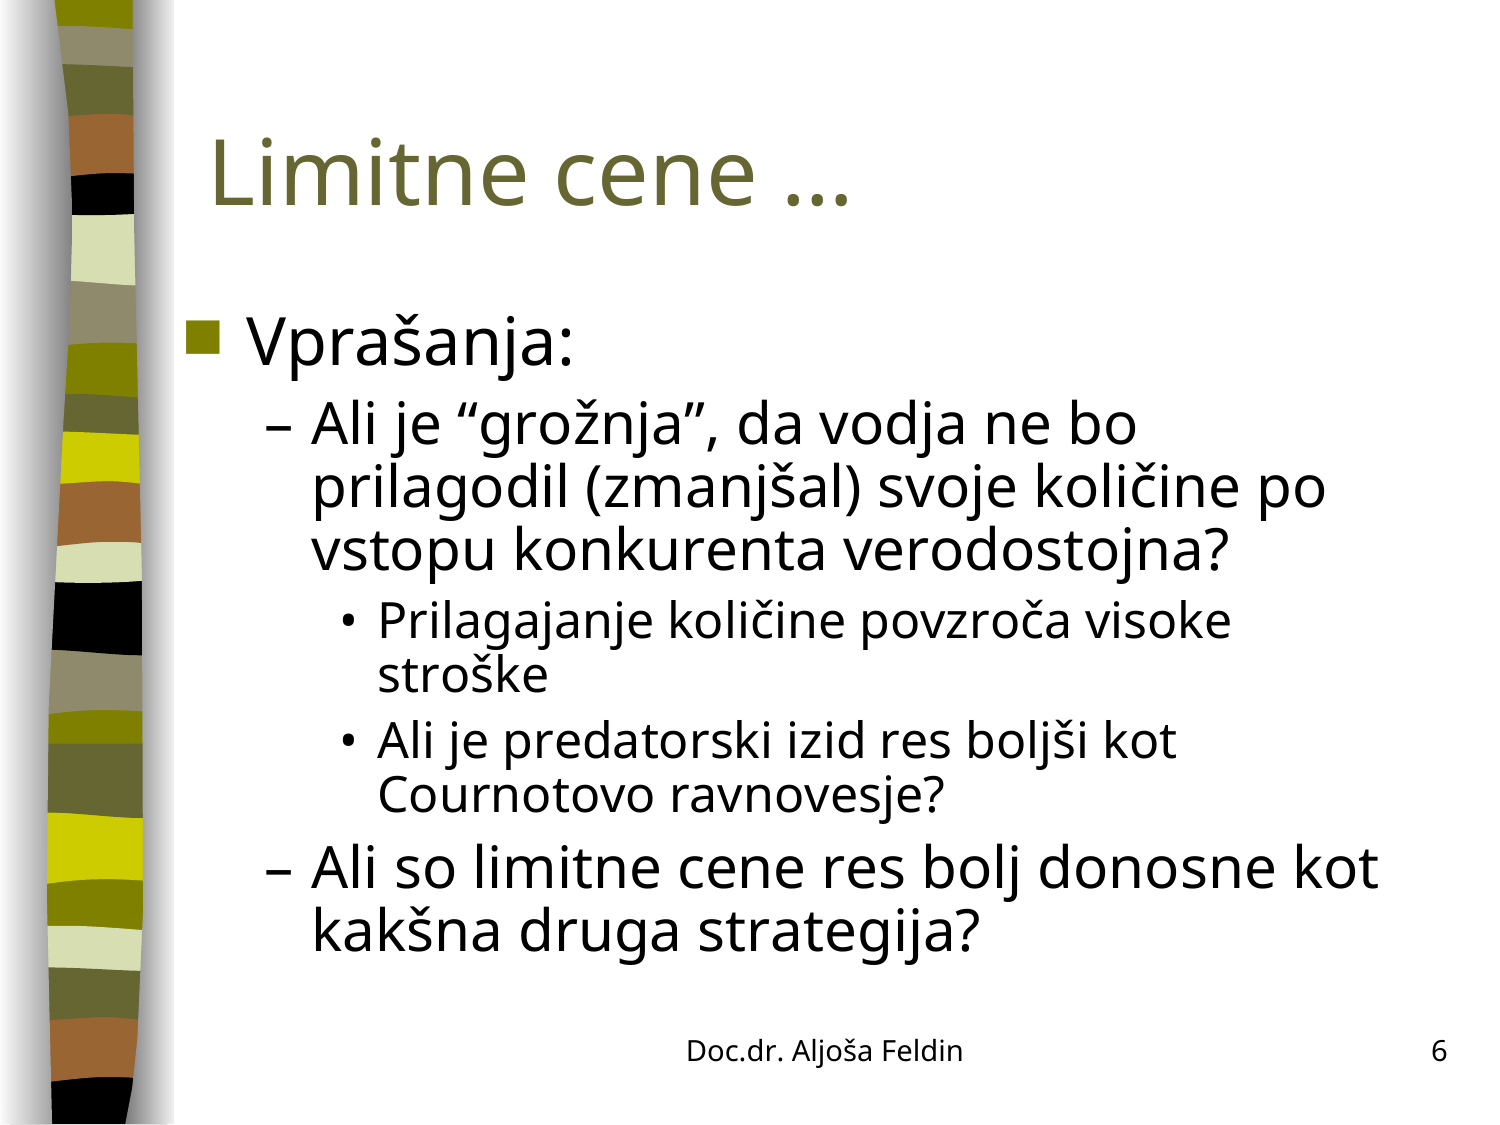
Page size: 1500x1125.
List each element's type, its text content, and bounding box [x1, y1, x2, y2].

text_box <number> [1149, 1025, 1463, 1101]
list Vprašanja: Ali je “grožnja”, da vodja ne bo prilagodil (zmanjšal) svoje količine po vstopu konkurenta verodostojna? Prilagajanje količine povzroča visoke stroške Ali je predatorski izid res boljši kot Cournotovo ravnovesje? Ali so limitne cene res bolj donosne kot kakšna druga strategija? [174, 299, 1413, 1000]
text_box Doc.dr. Aljoša Feldin [587, 1025, 1063, 1101]
title Limitne cene … [192, 74, 1468, 263]
